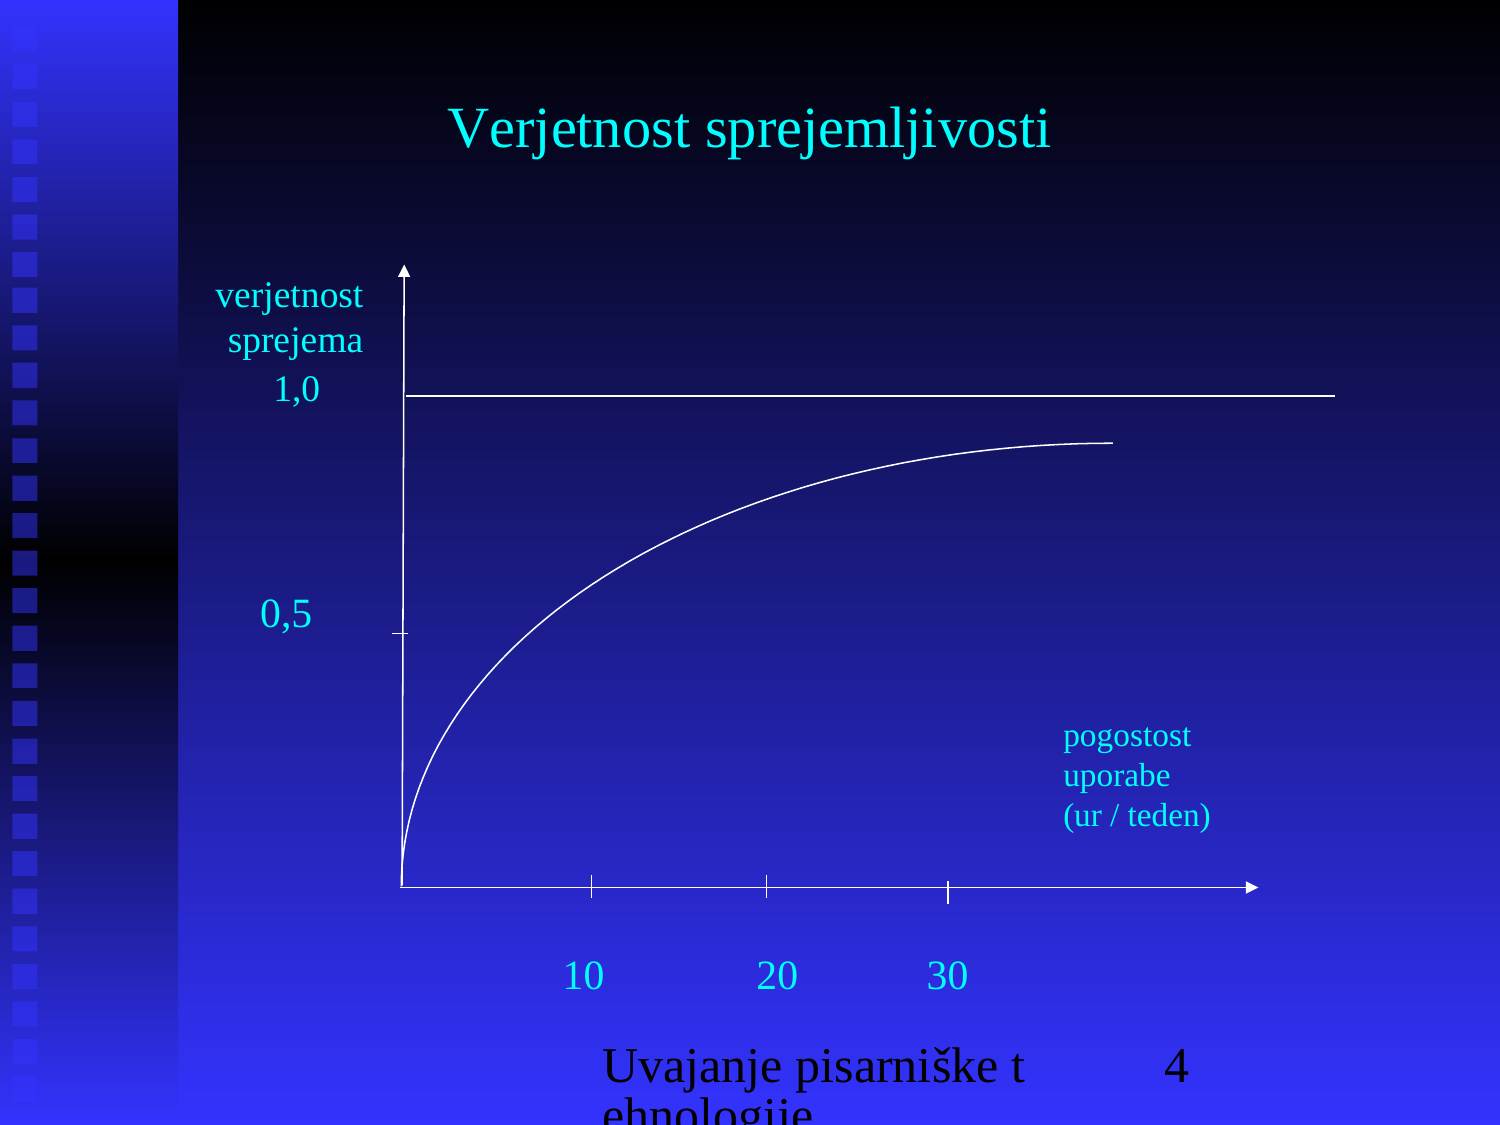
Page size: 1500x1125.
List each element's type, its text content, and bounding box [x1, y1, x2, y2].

text_box pogostost uporabe (ur / teden) [1048, 705, 1316, 883]
text_box 1,0 [306, 386, 315, 400]
text_box 10 [547, 940, 639, 1045]
text_box 0,5 [234, 578, 328, 685]
text_box 1,0 [252, 386, 336, 438]
text_box 20 [741, 940, 833, 1045]
text_box 30 [911, 940, 1003, 1045]
text_box verjetnost sprejema [168, 262, 379, 386]
text_box Verjetnost sprejemljivosti [0, 80, 1500, 167]
